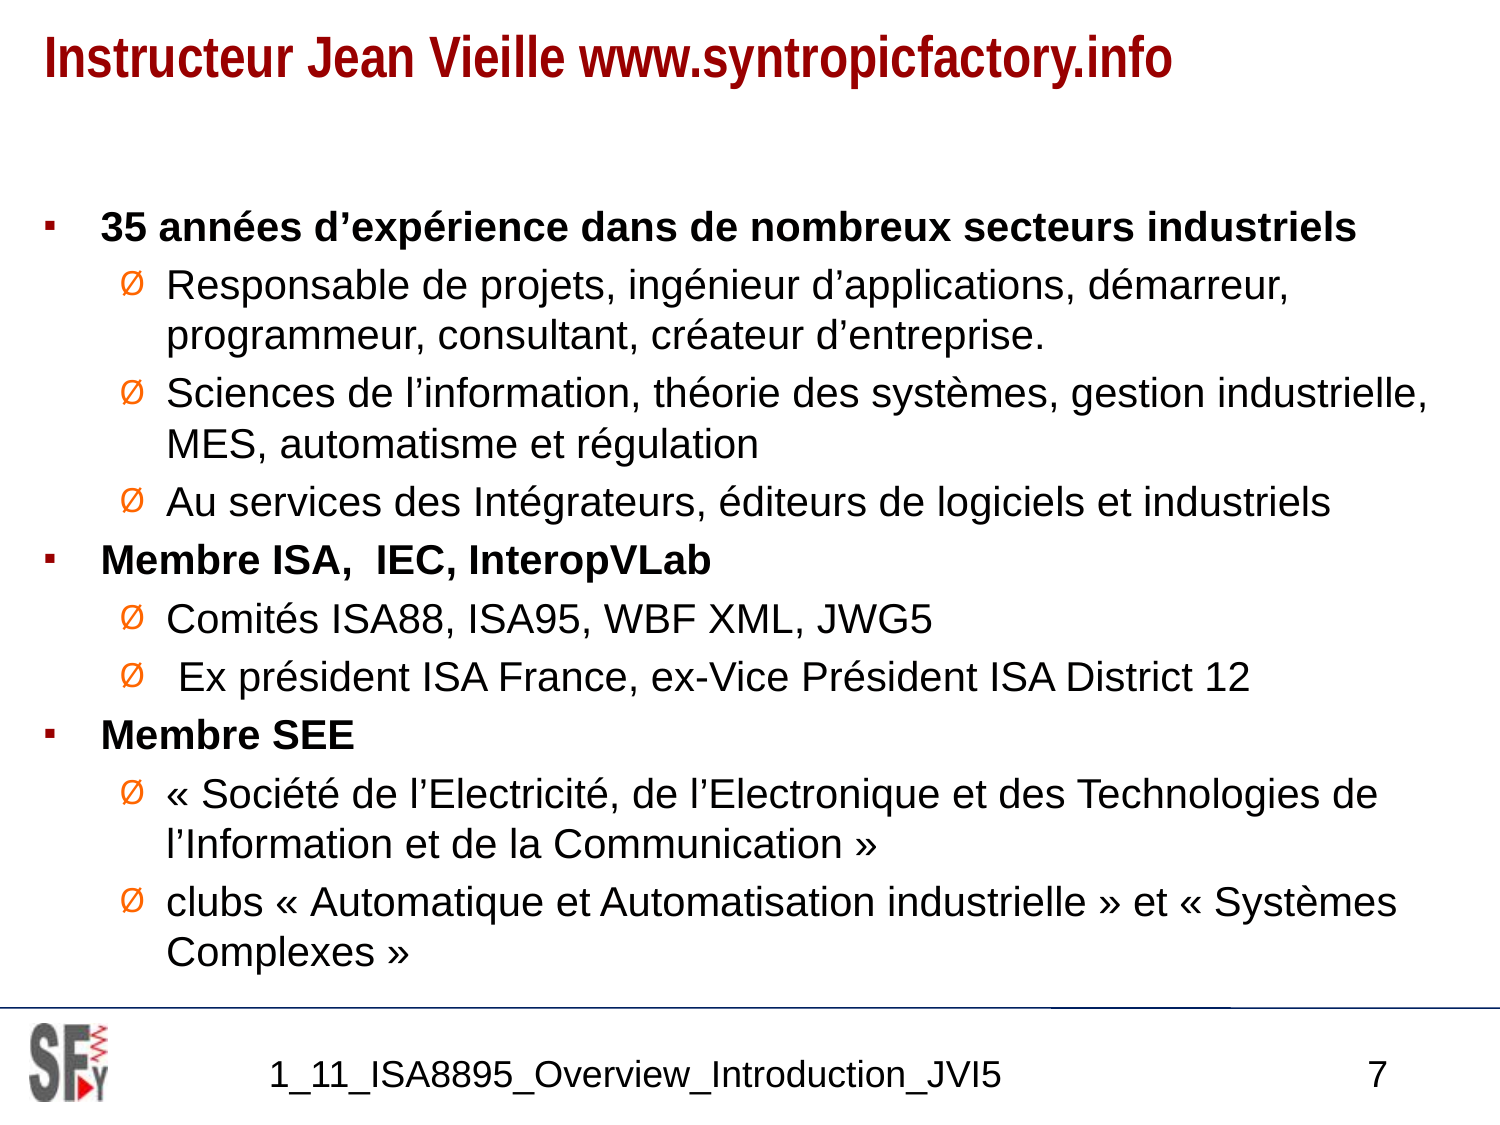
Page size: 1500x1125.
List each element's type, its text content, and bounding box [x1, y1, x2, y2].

picture [29, 1023, 108, 1102]
slide_number <numéro> [1352, 1034, 1490, 1103]
footer 1_11_ISA8895_Overview_Introduction_JVI5 [253, 1034, 1336, 1103]
title Instructeur Jean Vieille www.syntropicfactory.info [29, 12, 1471, 138]
list 35 années d’expérience dans de nombreux secteurs industriels Responsable de projets, ingénieur d’applications, démarreur, programmeur, consultant, créateur d’entreprise. Sciences de l’information, théorie des systèmes, gestion industrielle, MES, automatisme et régulation Au services des Intégrateurs, éditeurs de logiciels et industriels Membre ISA, IEC, InteropVLab Comités ISA88, ISA95, WBF XML, JWG5 Ex président ISA France, ex-Vice Président ISA District 12 Membre SEE « Société de l’Electricité, de l’Electronique et des Technologies de l’Information et de la Communication » clubs « Automatique et Automatisation industrielle » et « Systèmes Complexes » [29, 184, 1471, 988]
